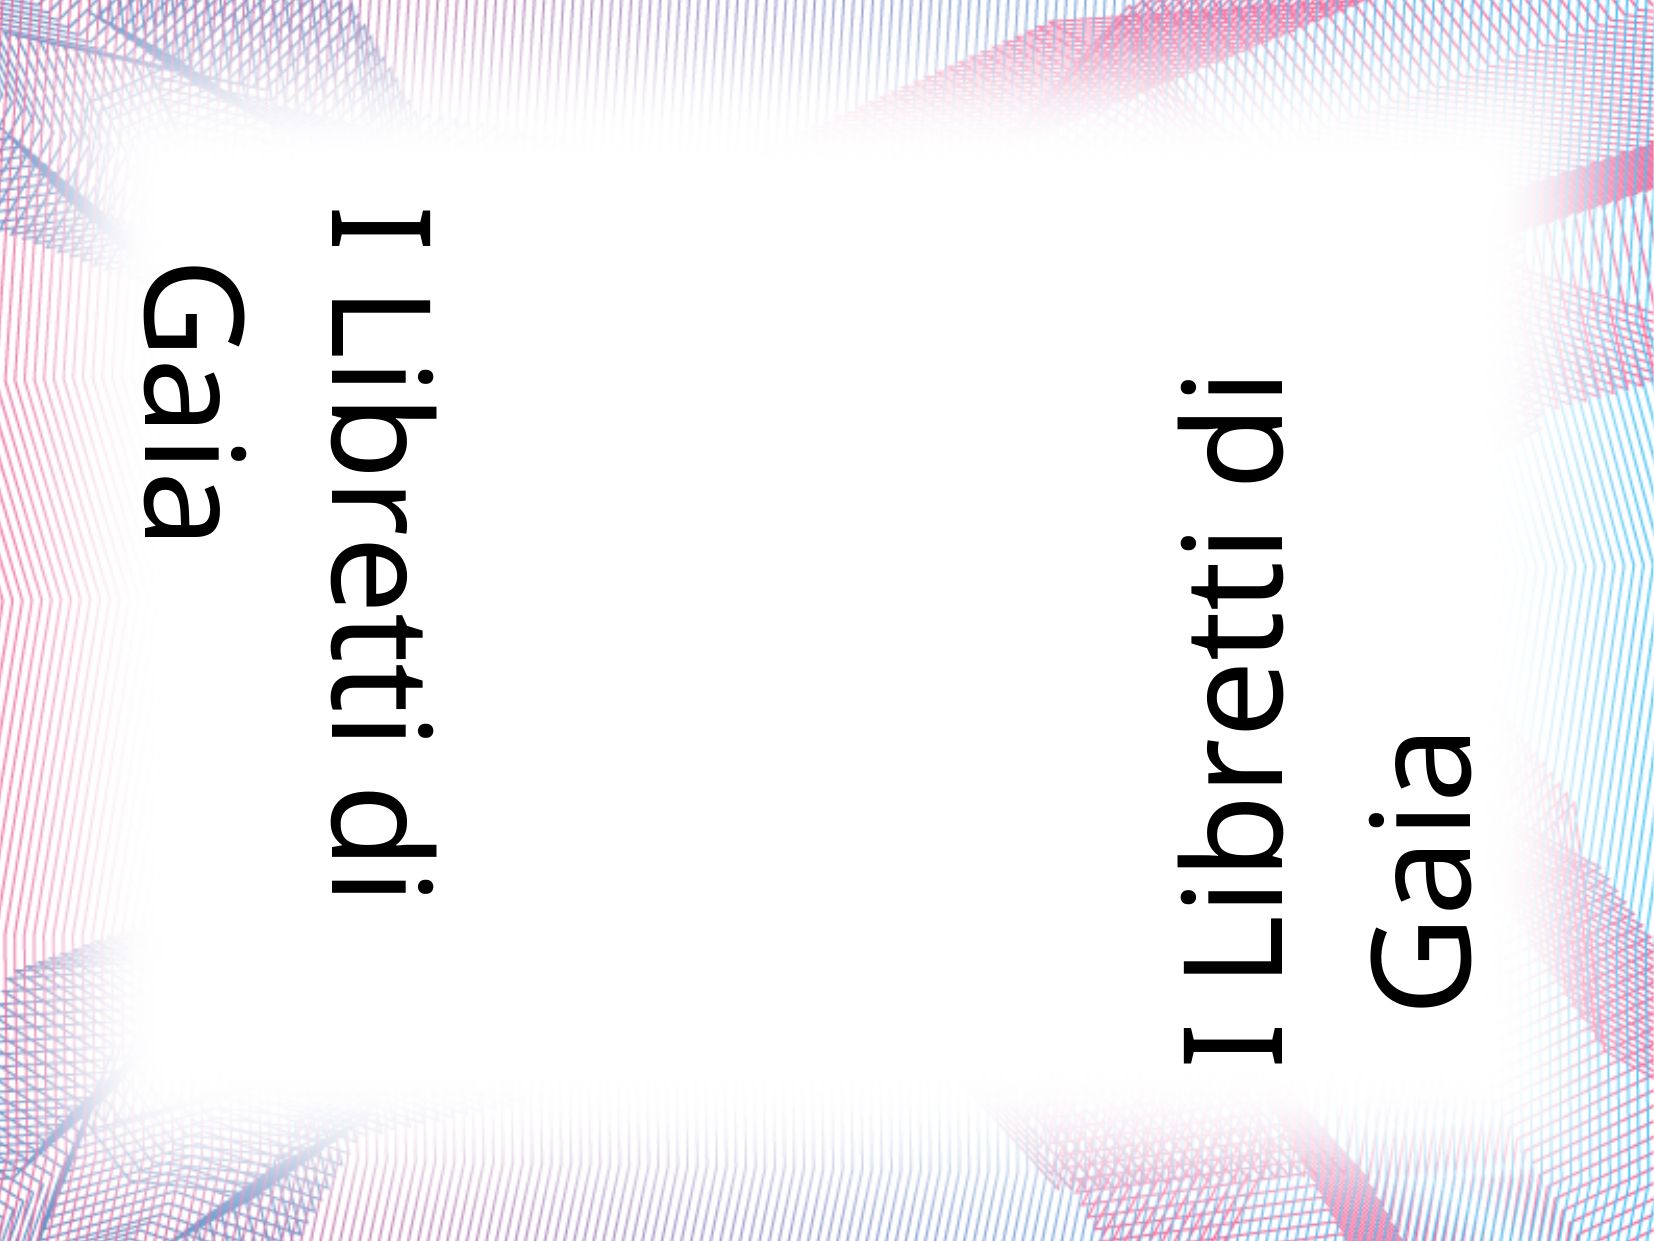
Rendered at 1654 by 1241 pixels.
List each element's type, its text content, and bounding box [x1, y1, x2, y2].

list I Libretti di Gaia [160, 116, 481, 1216]
picture [0, 0, 1654, 1241]
list I Libretti di Gaia [1135, 60, 1456, 1159]
